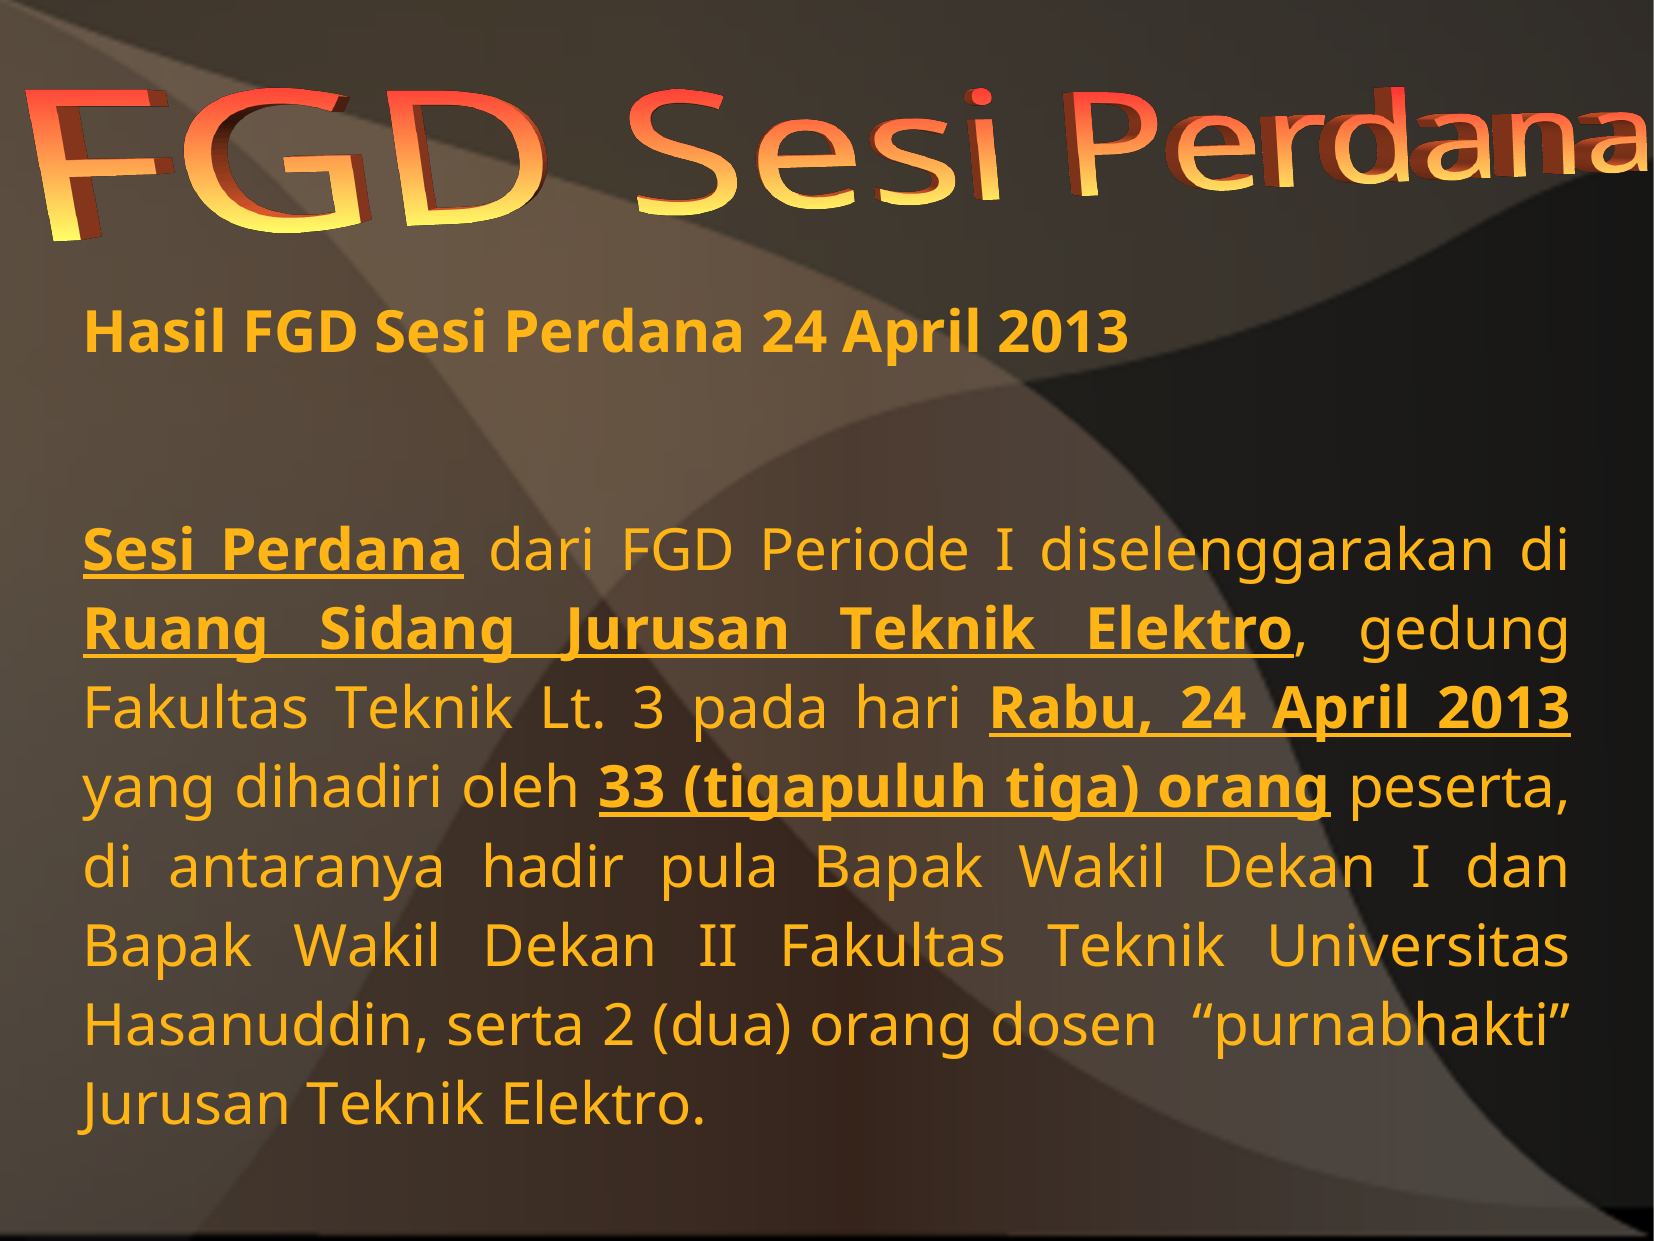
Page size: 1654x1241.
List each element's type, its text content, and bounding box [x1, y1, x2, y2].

picture [0, 0, 1654, 1241]
list Hasil FGD Sesi Perdana 24 April 2013 Sesi Perdana dari FGD Periode I diselenggarakan di Ruang Sidang Jurusan Teknik Elektro, gedung Fakultas Teknik Lt. 3 pada hari Rabu, 24 April 2013 yang dihadiri oleh 33 (tigapuluh tiga) orang peserta, di antaranya hadir pula Bapak Wakil Dekan I dan Bapak Wakil Dekan II Fakultas Teknik Universitas Hasanuddin, serta 2 (dua) orang dosen “purnabhakti” Jurusan Teknik Elektro. [82, 290, 1571, 1010]
